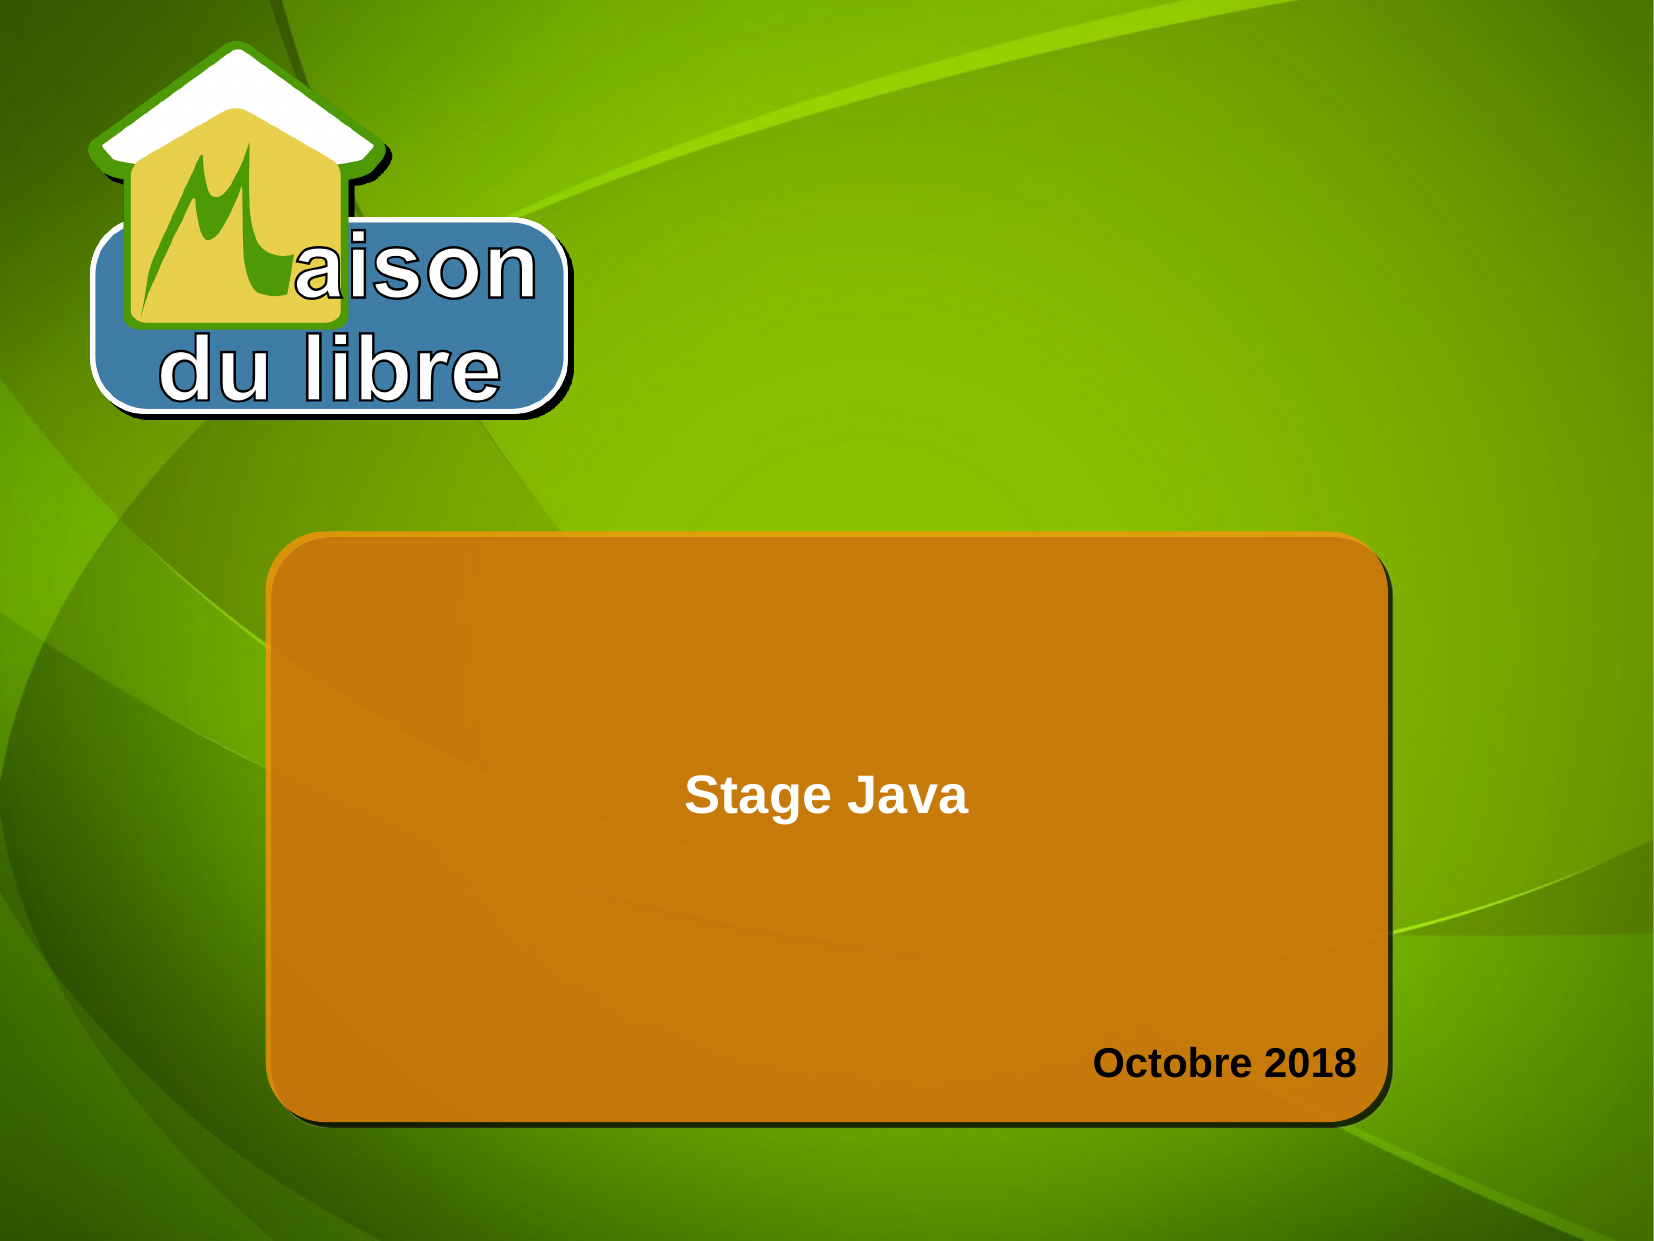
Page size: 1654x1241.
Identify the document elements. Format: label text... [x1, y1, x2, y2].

title Octobre 2018 [1092, 1003, 1388, 1123]
picture [0, 0, 1654, 1241]
title Stage Java [295, 720, 1359, 869]
text_box [265, 531, 1388, 1123]
